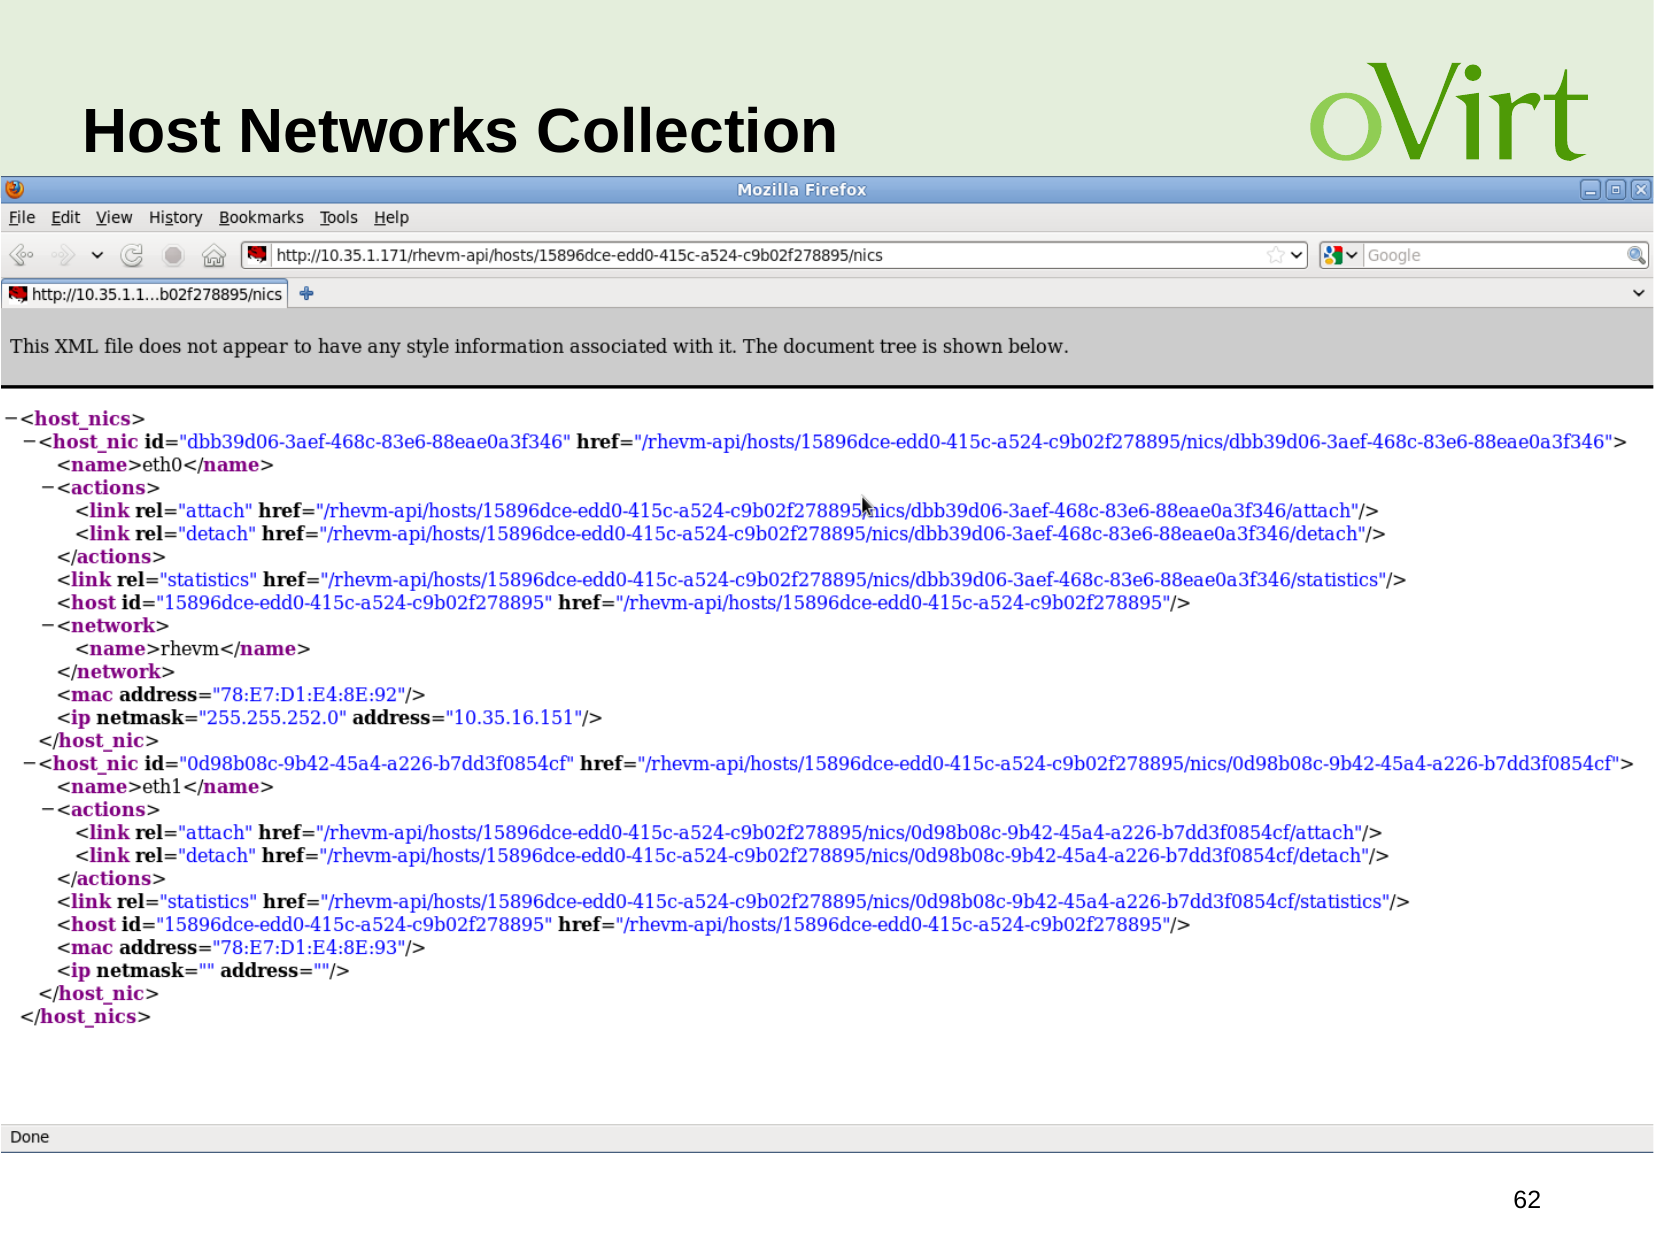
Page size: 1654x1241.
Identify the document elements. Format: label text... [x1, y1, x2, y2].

picture [1, 176, 1654, 1153]
title Host Networks Collection [82, 37, 1571, 176]
